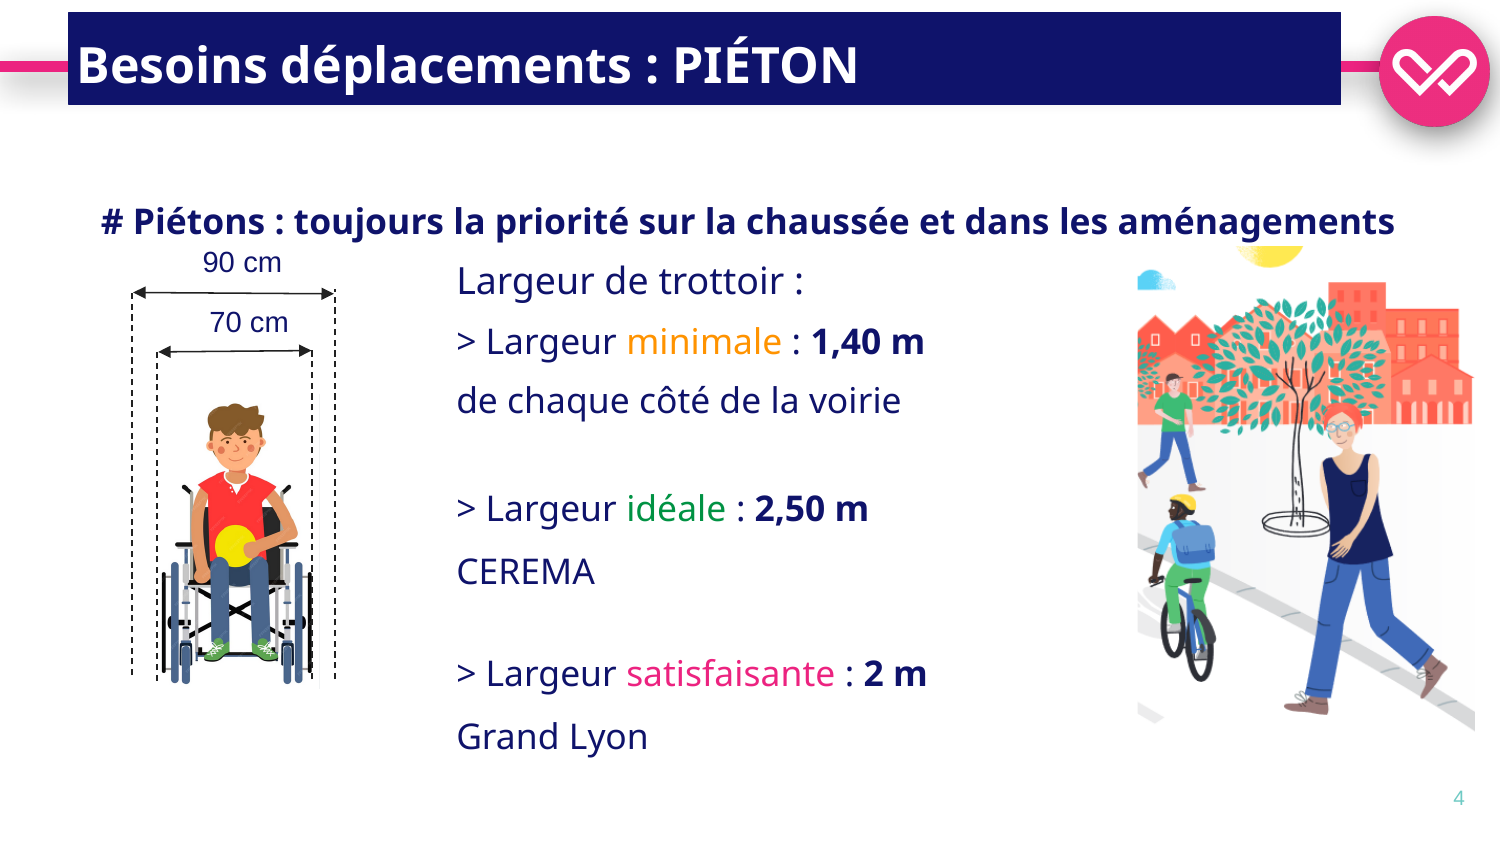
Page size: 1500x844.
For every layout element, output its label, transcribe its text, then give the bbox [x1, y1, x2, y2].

picture [1137, 246, 1475, 750]
text_box 90 cm [136, 228, 349, 304]
text_box [69, 12, 1341, 24]
picture [1379, 16, 1490, 127]
slide_number <number> [1389, 764, 1480, 830]
text_box Besoins déplacements : PIÉTON [61, 24, 1351, 142]
text_box 70 cm [143, 288, 356, 364]
text_box # Piétons : toujours la priorité sur la chaussée et dans les aménagements Largeur de trottoir : > Largeur minimale : 1,40 m de chaque côté de la voirie > Largeur idéale : 2,50 m CEREMA > Largeur satisfaisante : 2 m Grand Lyon Images trottoirs pour donner idée de la largeur [85, 162, 1475, 822]
picture [156, 394, 320, 689]
